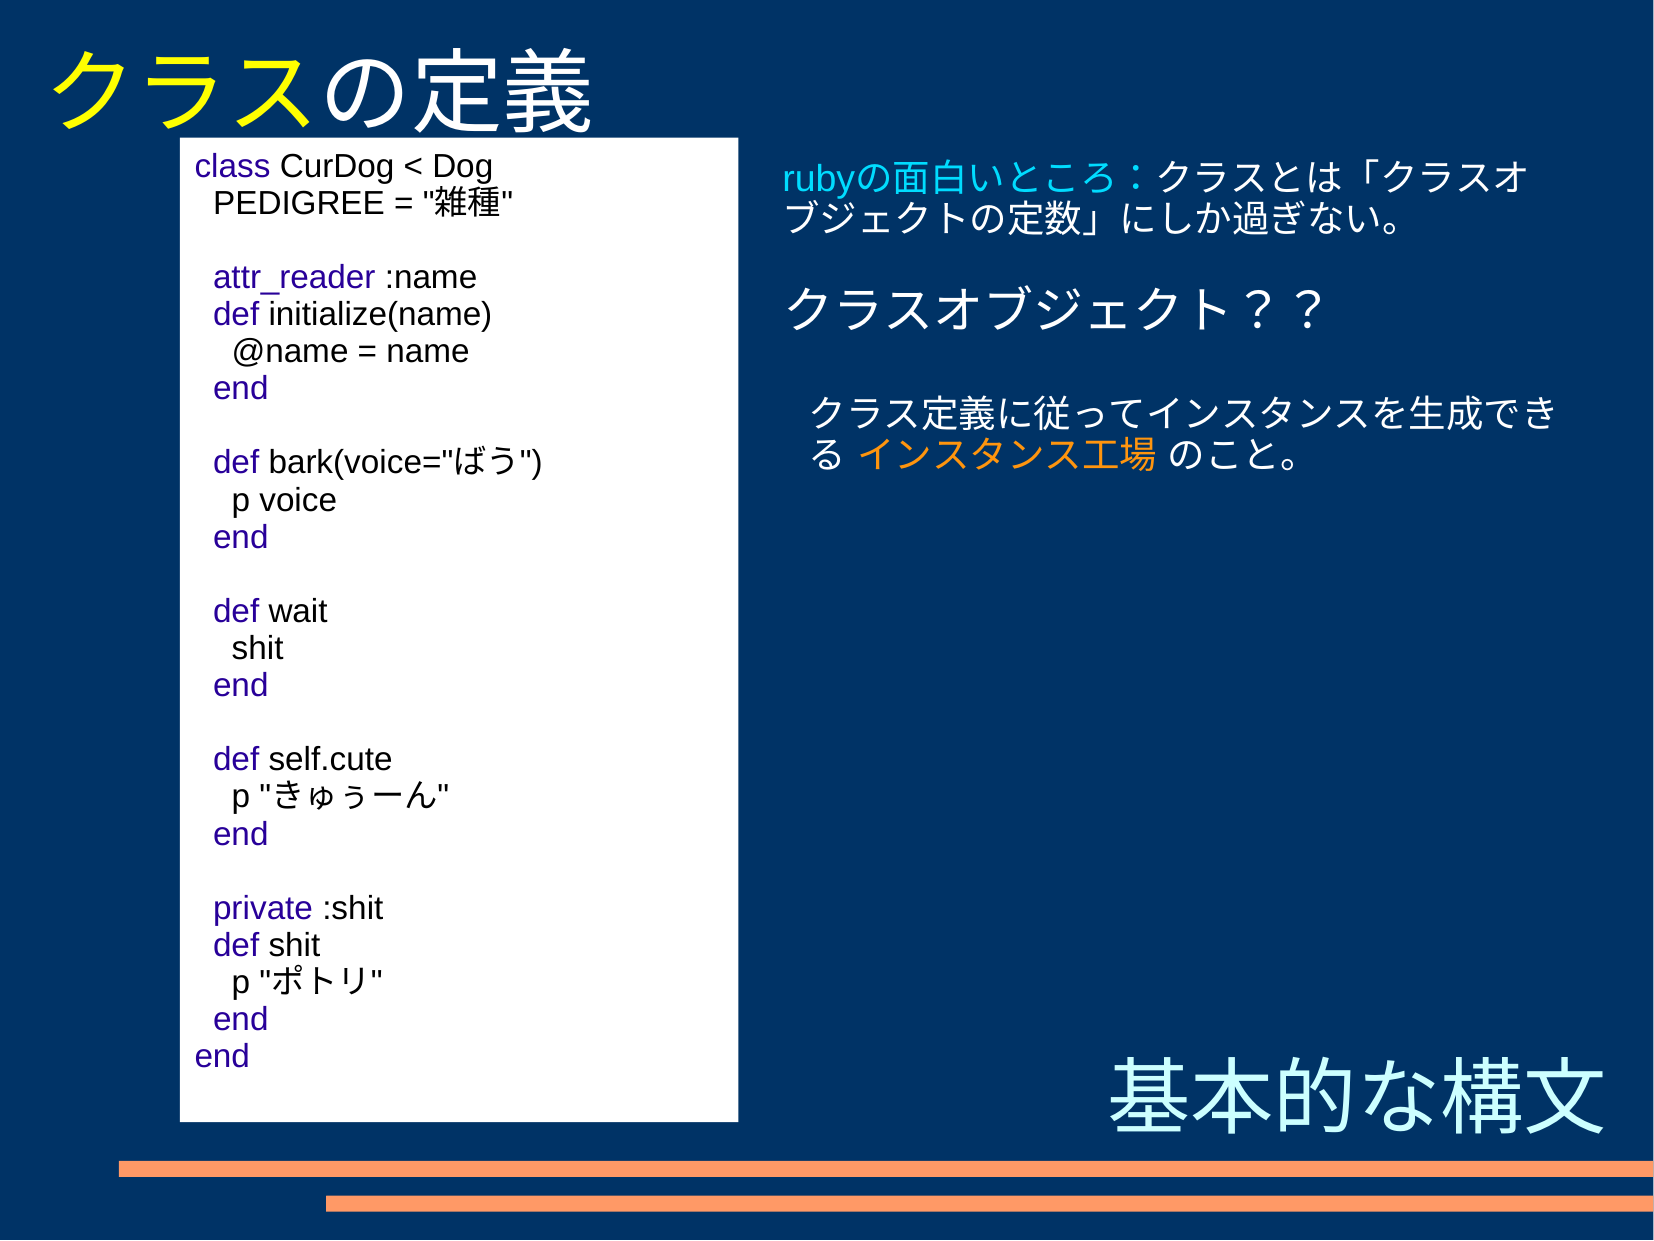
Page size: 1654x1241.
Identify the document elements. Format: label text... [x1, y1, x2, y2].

text_box rubyの面白いところ：クラスとは「クラスオブジェクトの定数」にしか過ぎない。 [767, 147, 1565, 266]
text_box class CurDog < Dog PEDIGREE = "雑種" attr_reader :name def initialize(name) @name = name end def bark(voice="ばう") p voice end def wait shit end def self.cute p "きゅぅーん" end private :shit def shit p "ポトリ" end end [179, 137, 739, 1123]
text_box クラスの定義 [29, 29, 916, 137]
text_box クラスオブジェクト？？ [768, 272, 1595, 354]
text_box 基本的な構文 [1092, 1039, 1647, 1138]
text_box クラス定義に従ってインスタンスを生成できる インスタンス工場 のこと。 [794, 383, 1595, 496]
